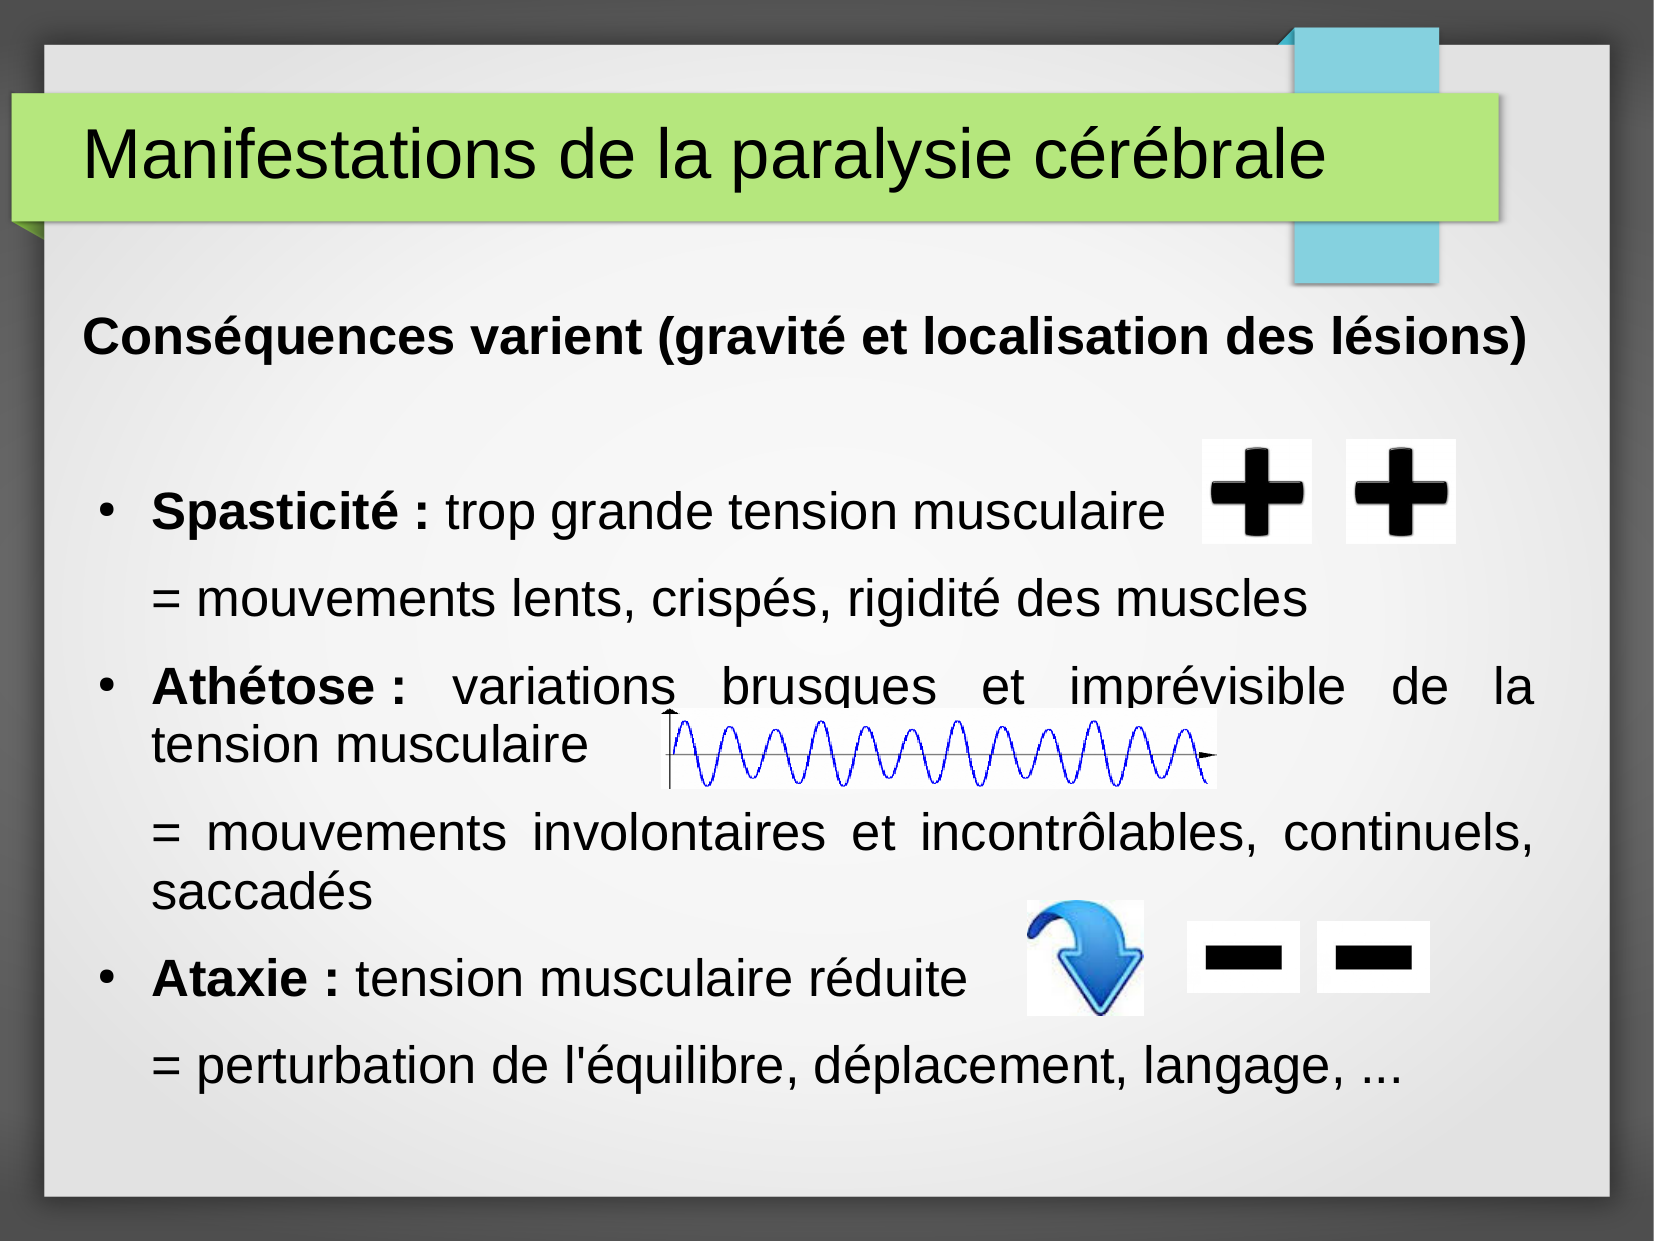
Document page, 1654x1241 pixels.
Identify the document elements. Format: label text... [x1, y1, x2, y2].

picture [0, 0, 1654, 1241]
list Conséquences varient (gravité et localisation des lésions) Spasticité : trop grande tension musculaire = mouvements lents, crispés, rigidité des muscles Athétose : variations brusques et imprévisible de la tension musculaire = mouvements involontaires et incontrôlables, continuels, saccadés Ataxie : tension musculaire réduite = perturbation de l'équilibre, déplacement, langage, ... [82, 307, 1536, 1158]
title Manifestations de la paralysie cérébrale [82, 94, 1335, 213]
